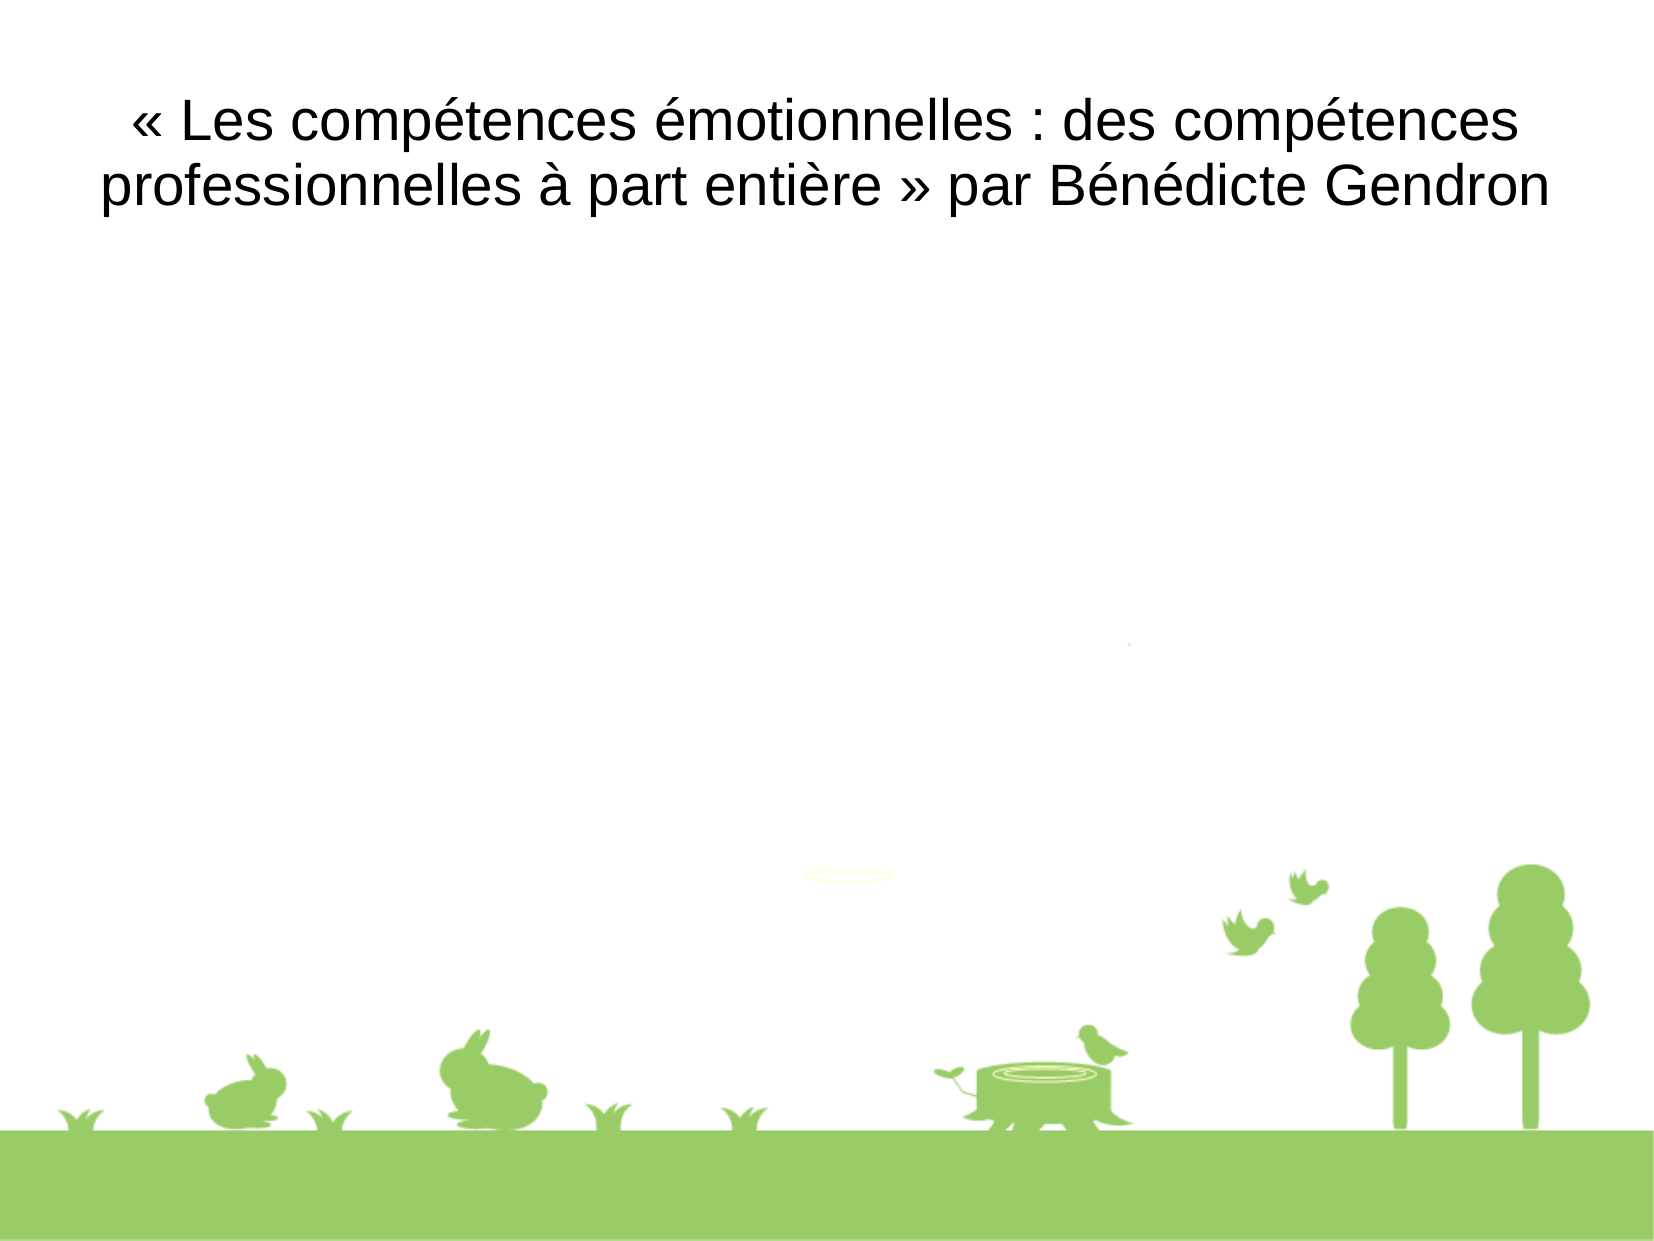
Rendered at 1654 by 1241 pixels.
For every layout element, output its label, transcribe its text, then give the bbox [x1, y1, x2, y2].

picture [0, 0, 1654, 1241]
title « Les compétences émotionnelles : des compétences professionnelles à part entière » par Bénédicte Gendron [82, 49, 1571, 257]
